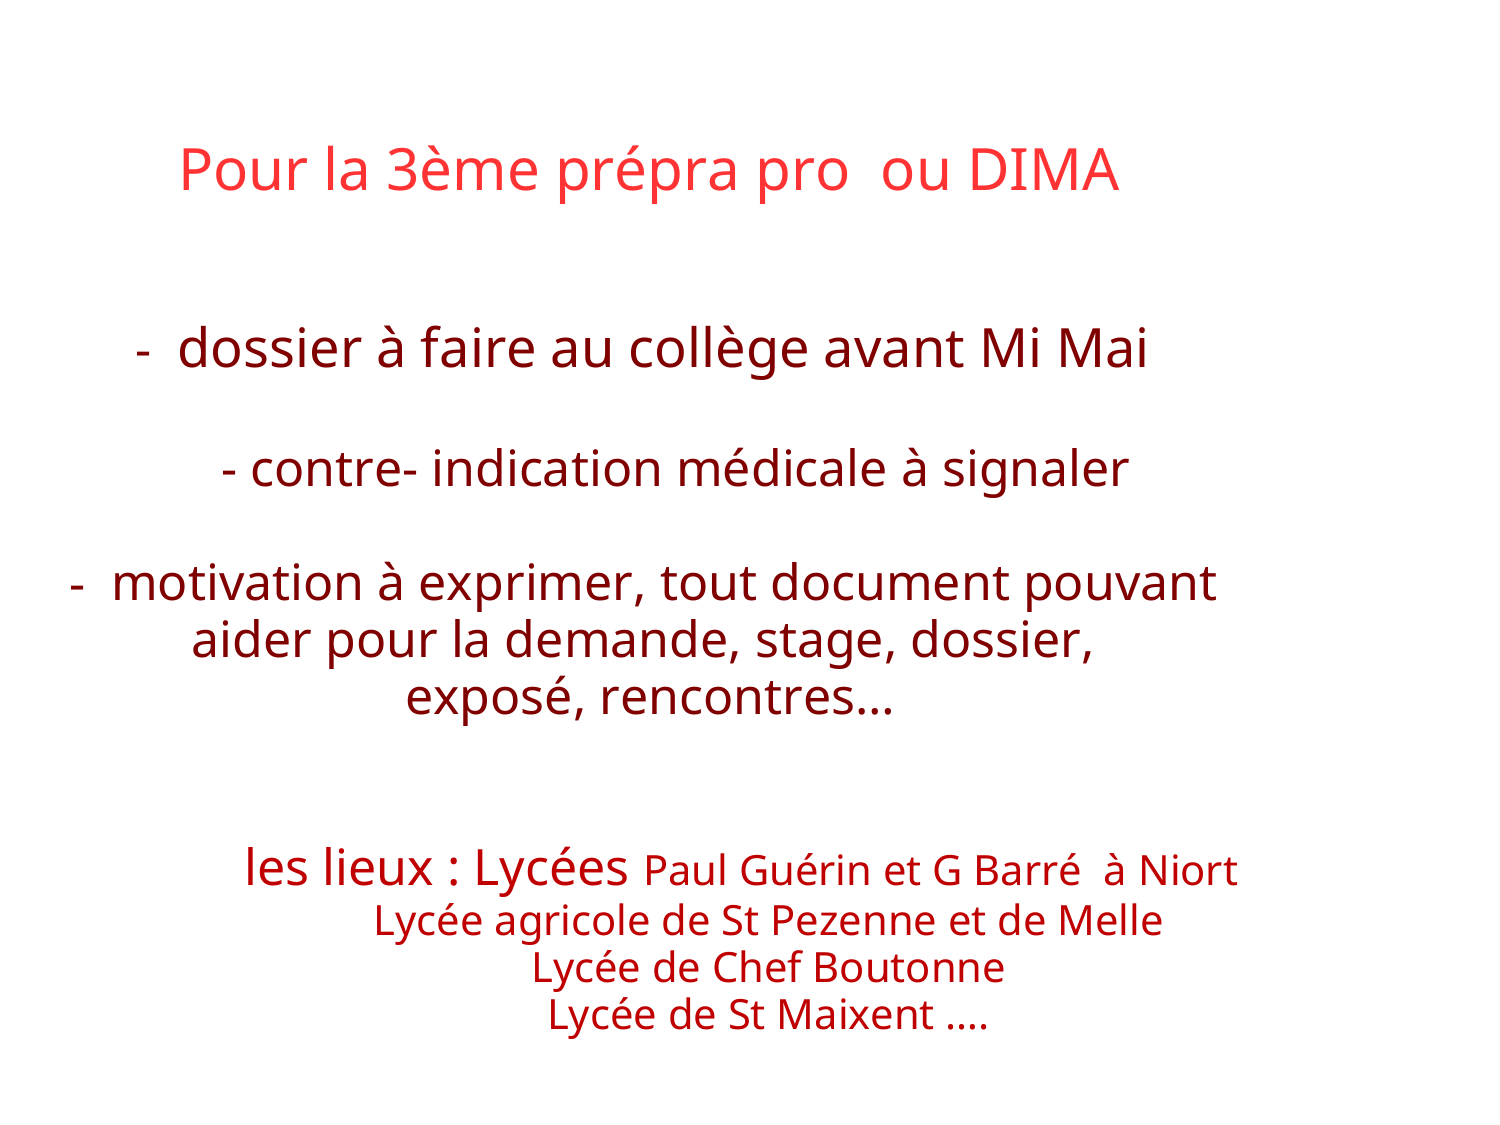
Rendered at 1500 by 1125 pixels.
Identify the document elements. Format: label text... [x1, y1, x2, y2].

text_box Pour la 3ème prépra pro ou DIMA - dossier à faire au collège avant Mi Mai - contre- indication médicale à signaler motivation à exprimer, tout document pouvant aider pour la demande, stage, dossier, exposé, rencontres… les lieux : Lycées Paul Guérin et G Barré à Niort Lycée agricole de St Pezenne et de Melle Lycée de Chef Boutonne Lycée de St Maixent …. [153, 129, 1148, 791]
